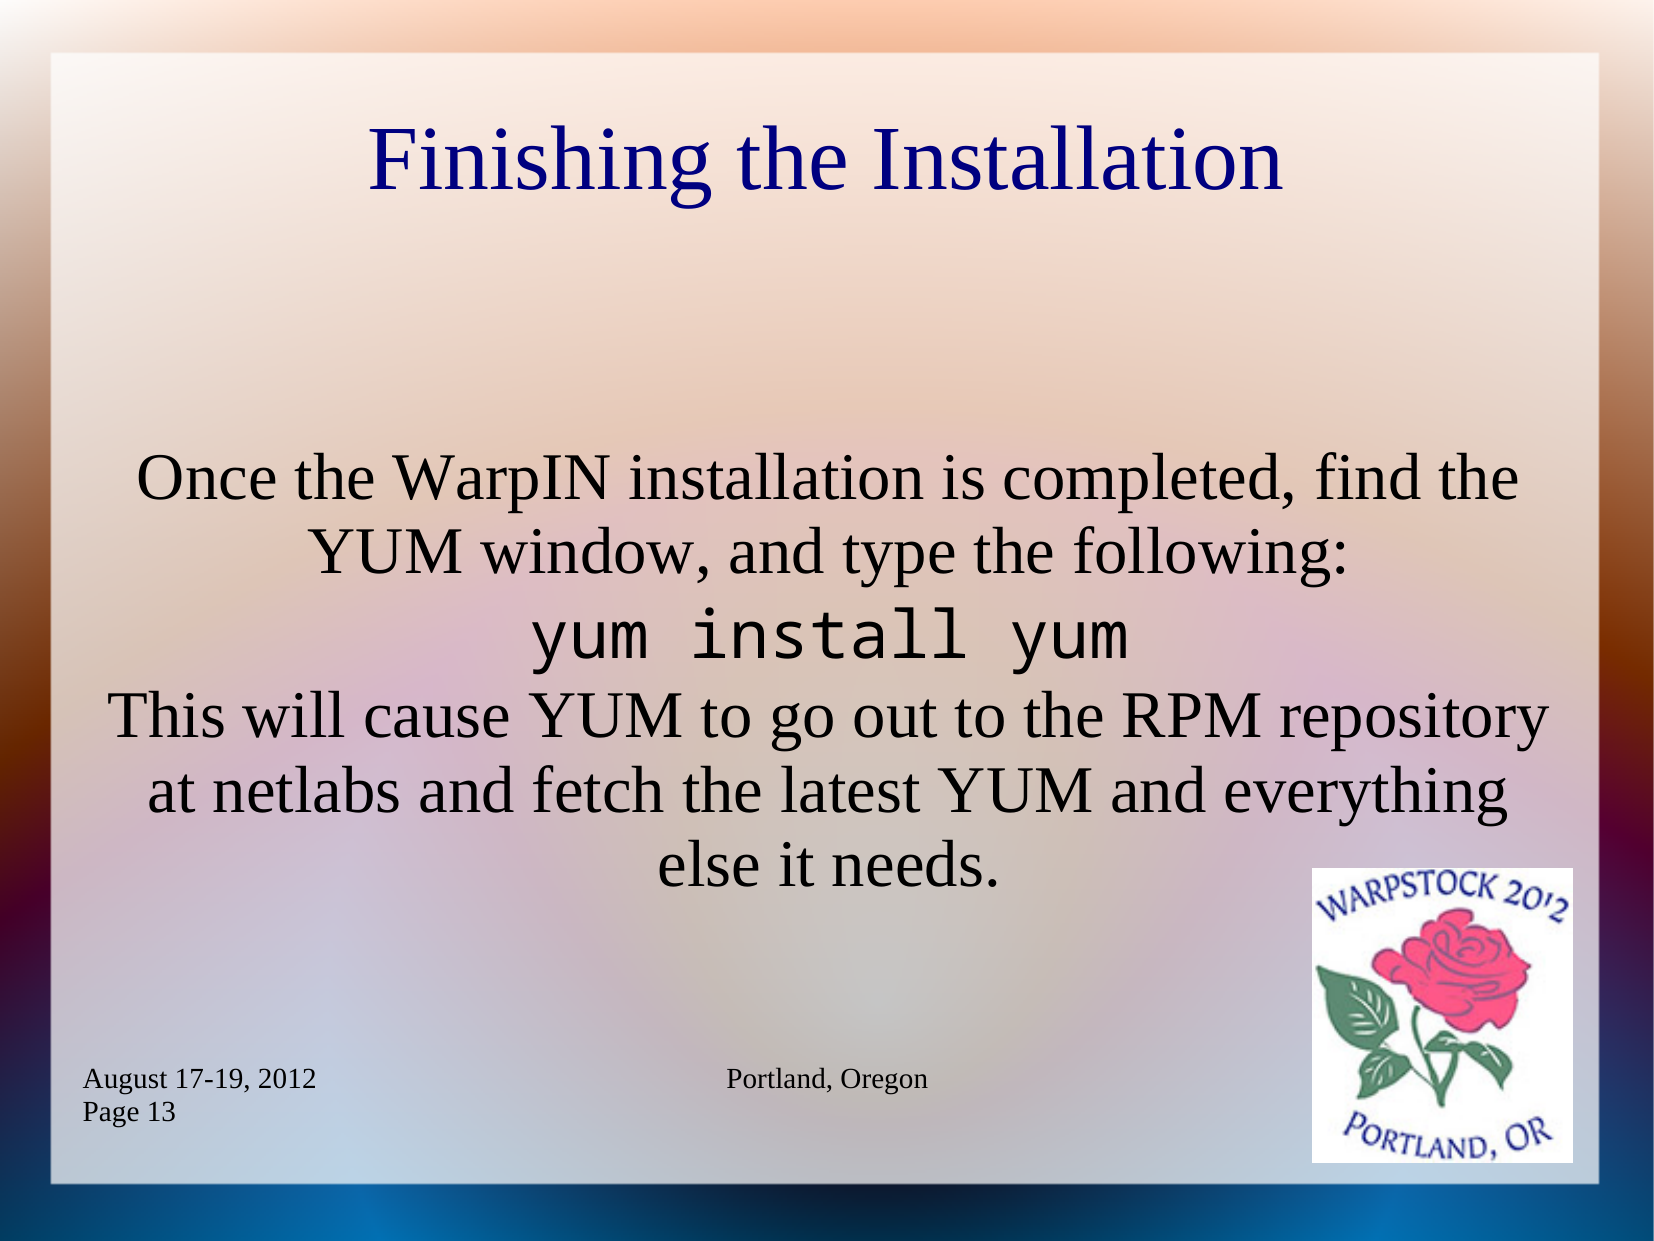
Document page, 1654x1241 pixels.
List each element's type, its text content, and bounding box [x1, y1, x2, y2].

subtitle Once the WarpIN installation is completed, find the YUM window, and type the following: yum install yum This will cause YUM to go out to the RPM repository at netlabs and fetch the latest YUM and everything else it needs. [82, 297, 1571, 1043]
title Finishing the Installation [82, 62, 1571, 256]
picture [0, 0, 1654, 1241]
